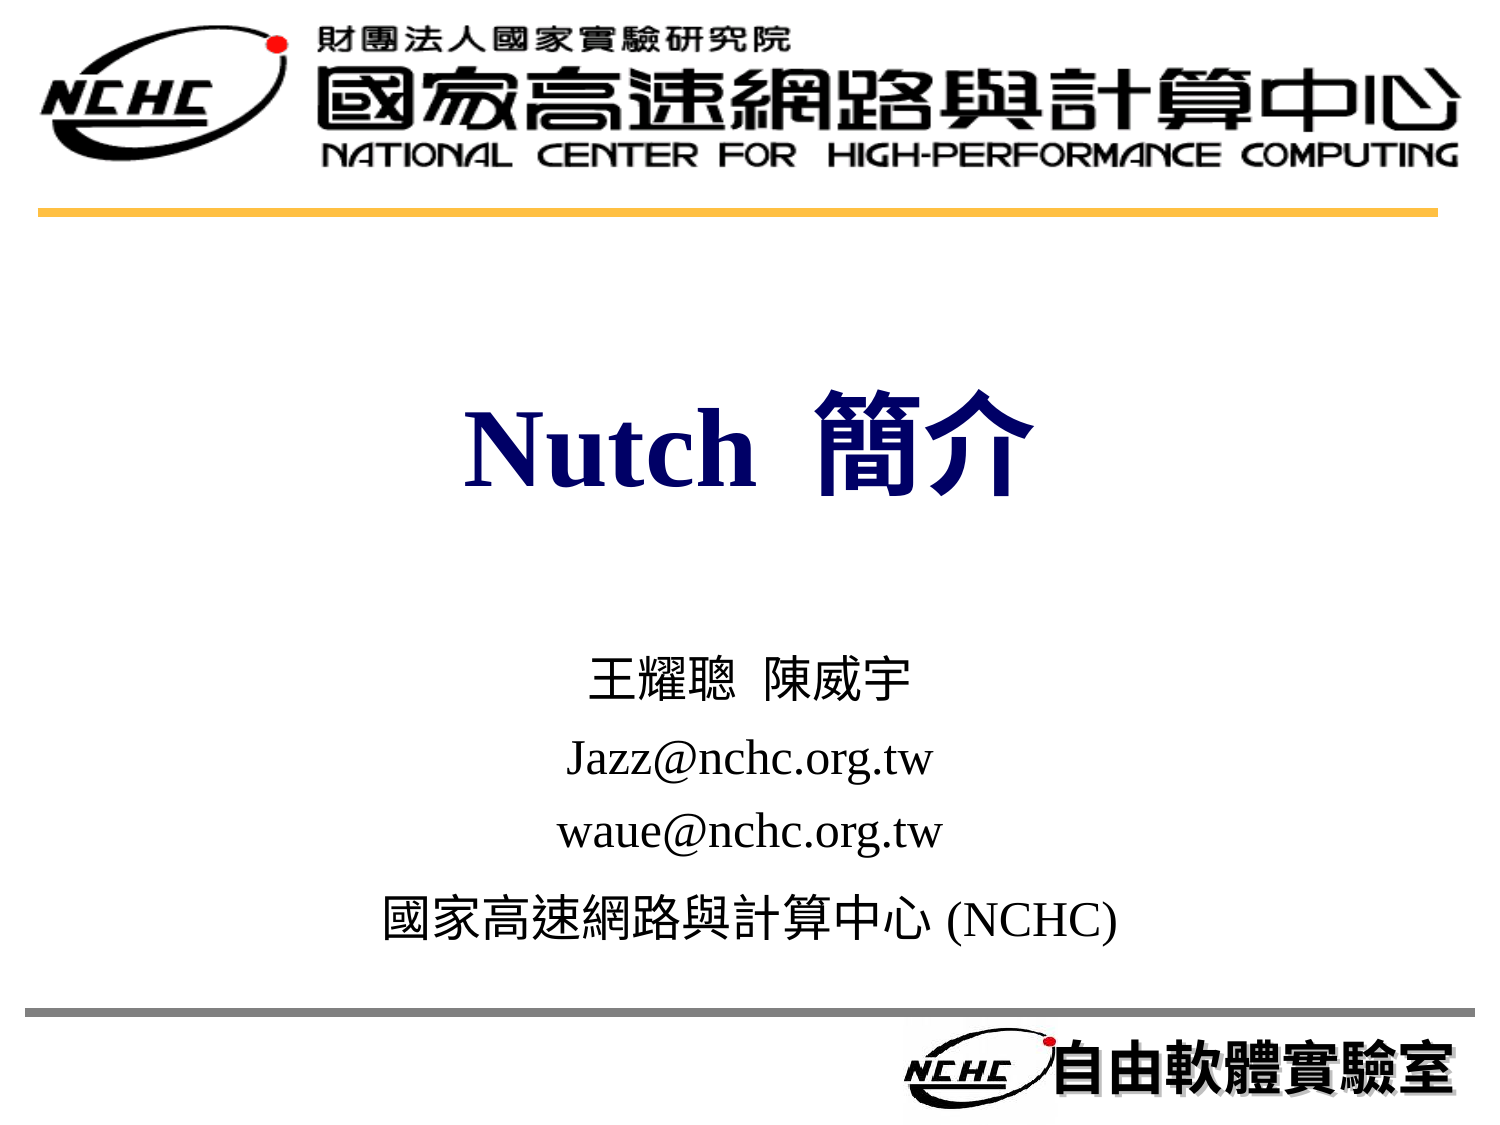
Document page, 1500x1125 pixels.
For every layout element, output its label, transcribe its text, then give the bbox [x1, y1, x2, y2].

title Nutch 簡介 [112, 299, 1388, 576]
picture [903, 1017, 1058, 1125]
text_box 王耀聰 陳威宇 Jazz@nchc.org.tw waue@nchc.org.tw 國家高速網路與計算中心(NCHC) [225, 624, 1276, 1001]
